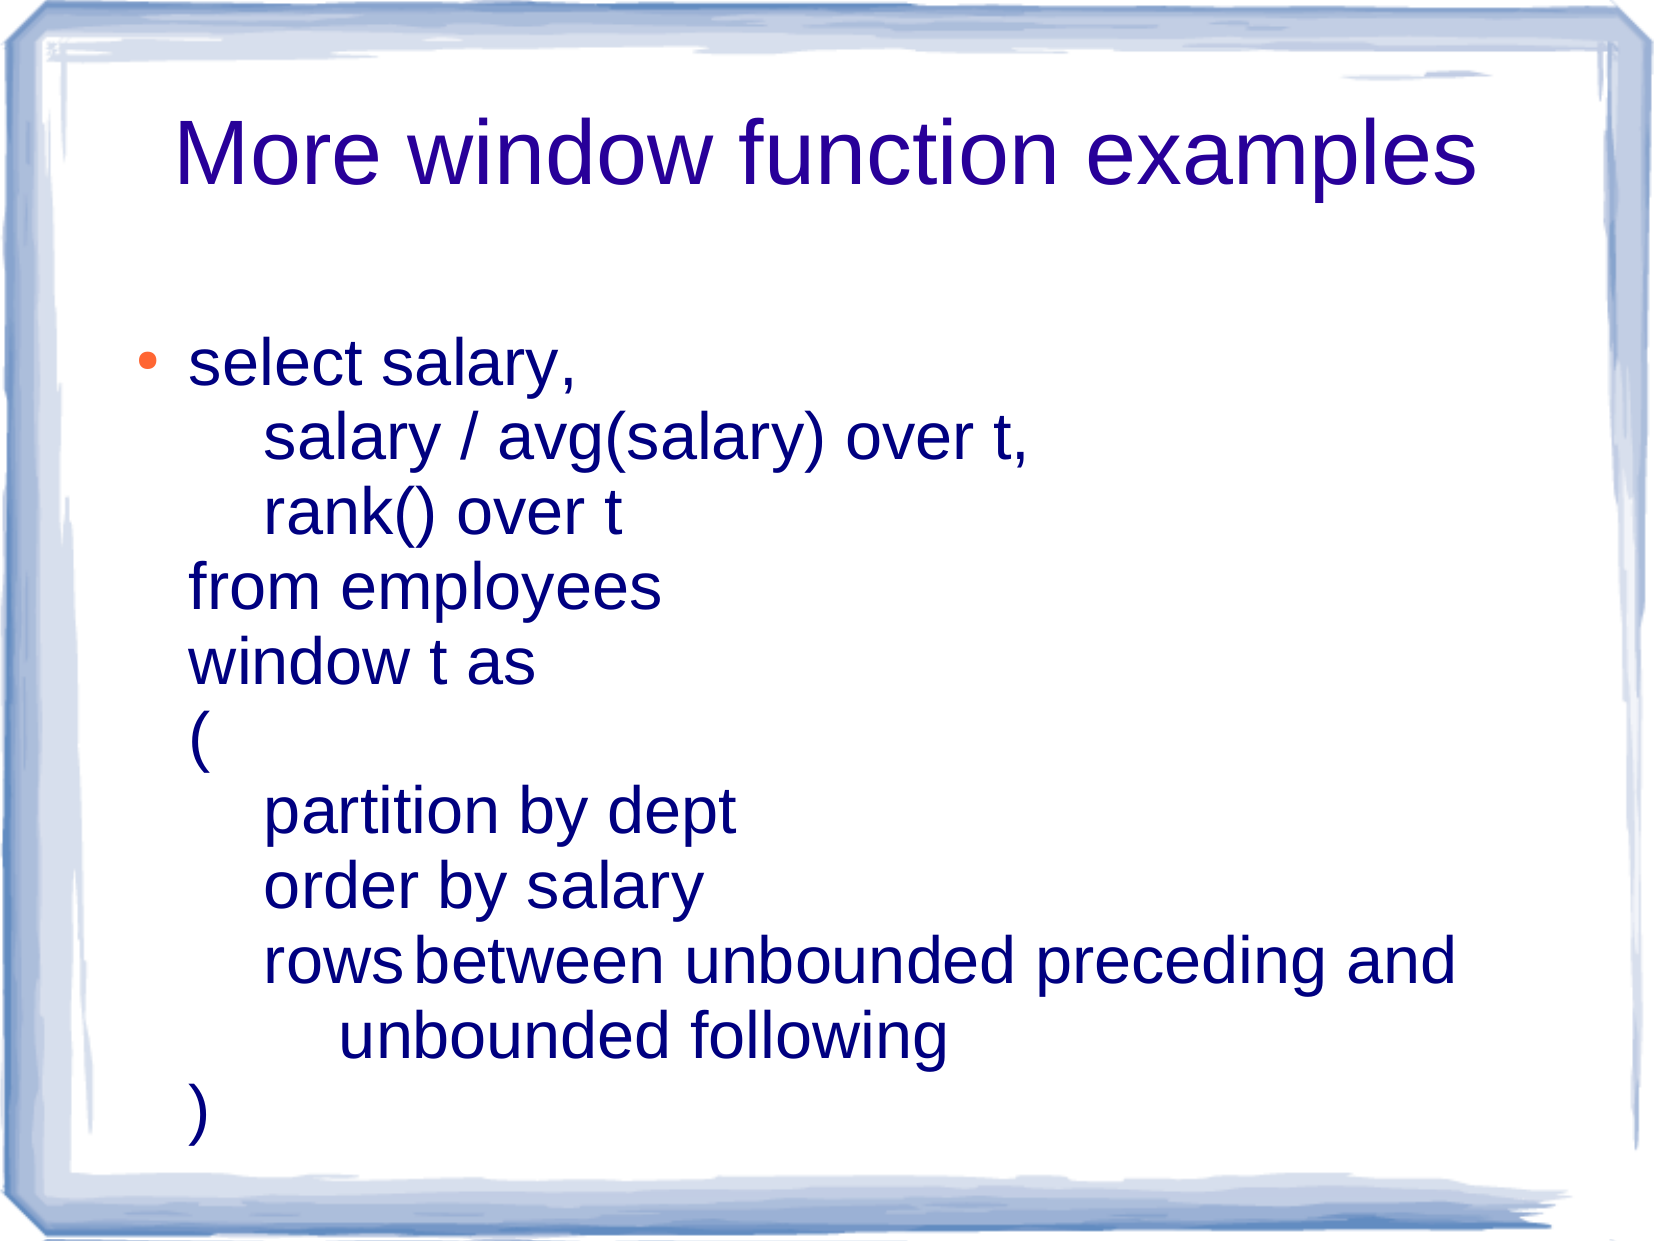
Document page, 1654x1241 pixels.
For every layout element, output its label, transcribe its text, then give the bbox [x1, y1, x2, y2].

list select salary, salary / avg(salary) over t, rank() over t from employees window t as ( partition by dept order by salary rows between unbounded preceding and unbounded following ) [118, 324, 1571, 1223]
picture [0, 0, 1654, 1241]
title More window function examples [82, 56, 1571, 250]
